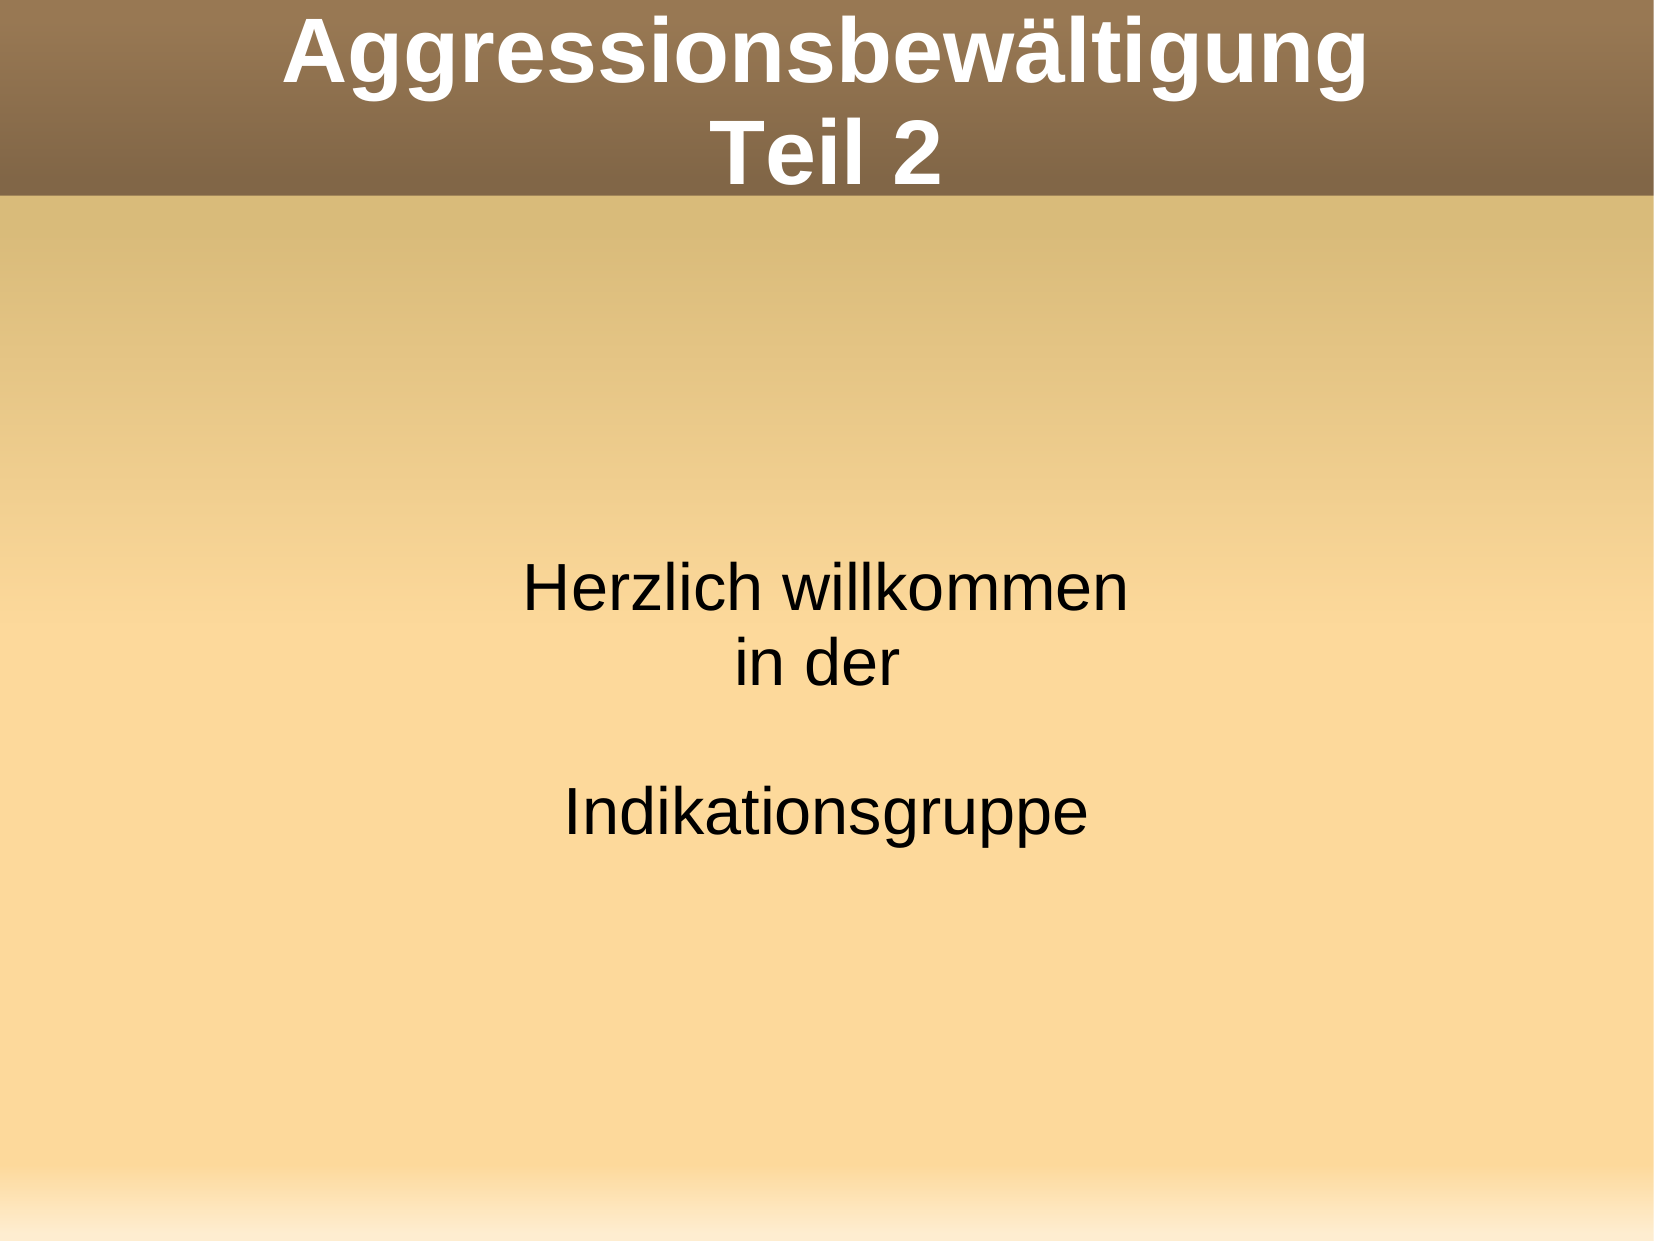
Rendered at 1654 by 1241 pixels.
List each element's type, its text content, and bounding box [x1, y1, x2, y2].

title Aggressionsbewältigung Teil 2 [82, 0, 1571, 290]
picture [0, 0, 1654, 1241]
subtitle Herzlich willkommen in der Indikationsgruppe [82, 290, 1571, 1109]
